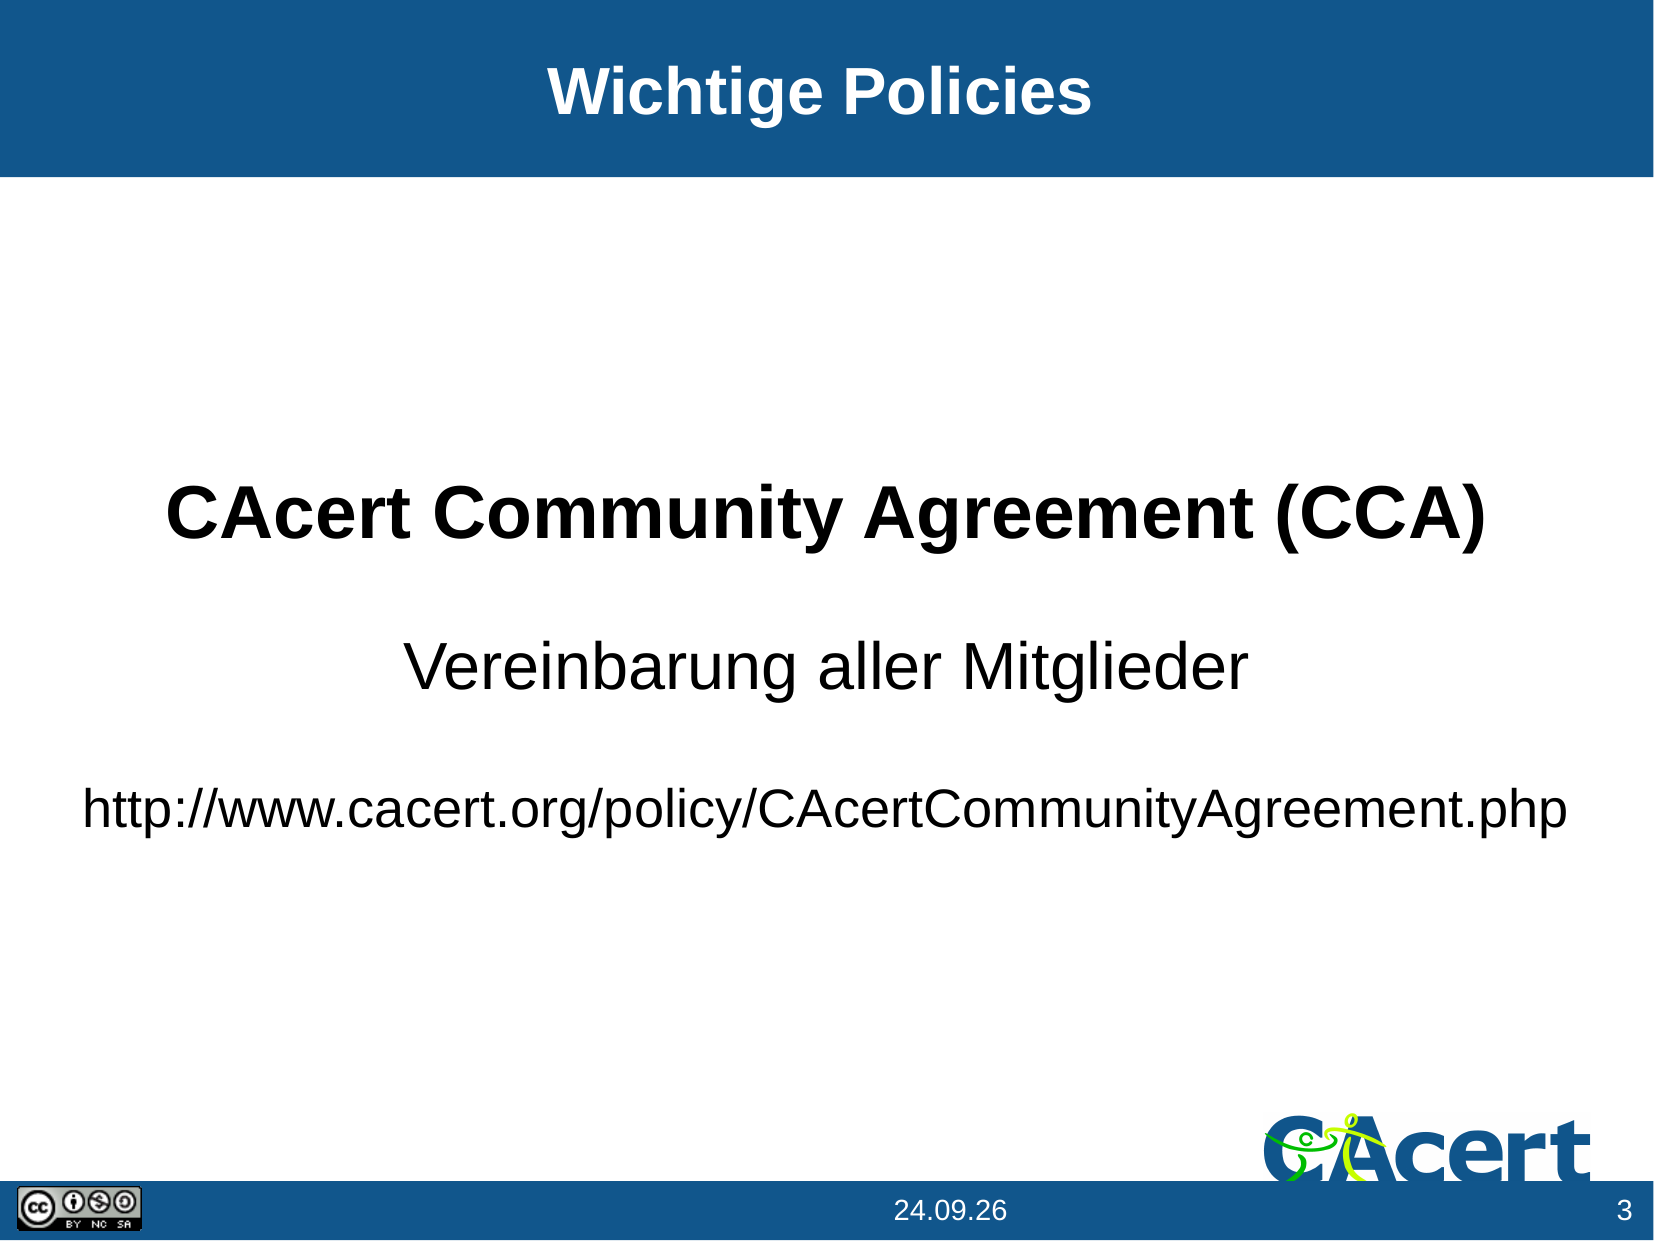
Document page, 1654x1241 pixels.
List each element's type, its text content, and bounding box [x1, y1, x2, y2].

picture [1263, 1112, 1591, 1181]
subtitle CAcert Community Agreement (CCA) Vereinbarung aller Mitglieder http://www.cacert.org/policy/CAcertCommunityAgreement.php [82, 225, 1571, 1084]
picture [17, 1186, 142, 1231]
title Wichtige Policies [76, 17, 1565, 166]
